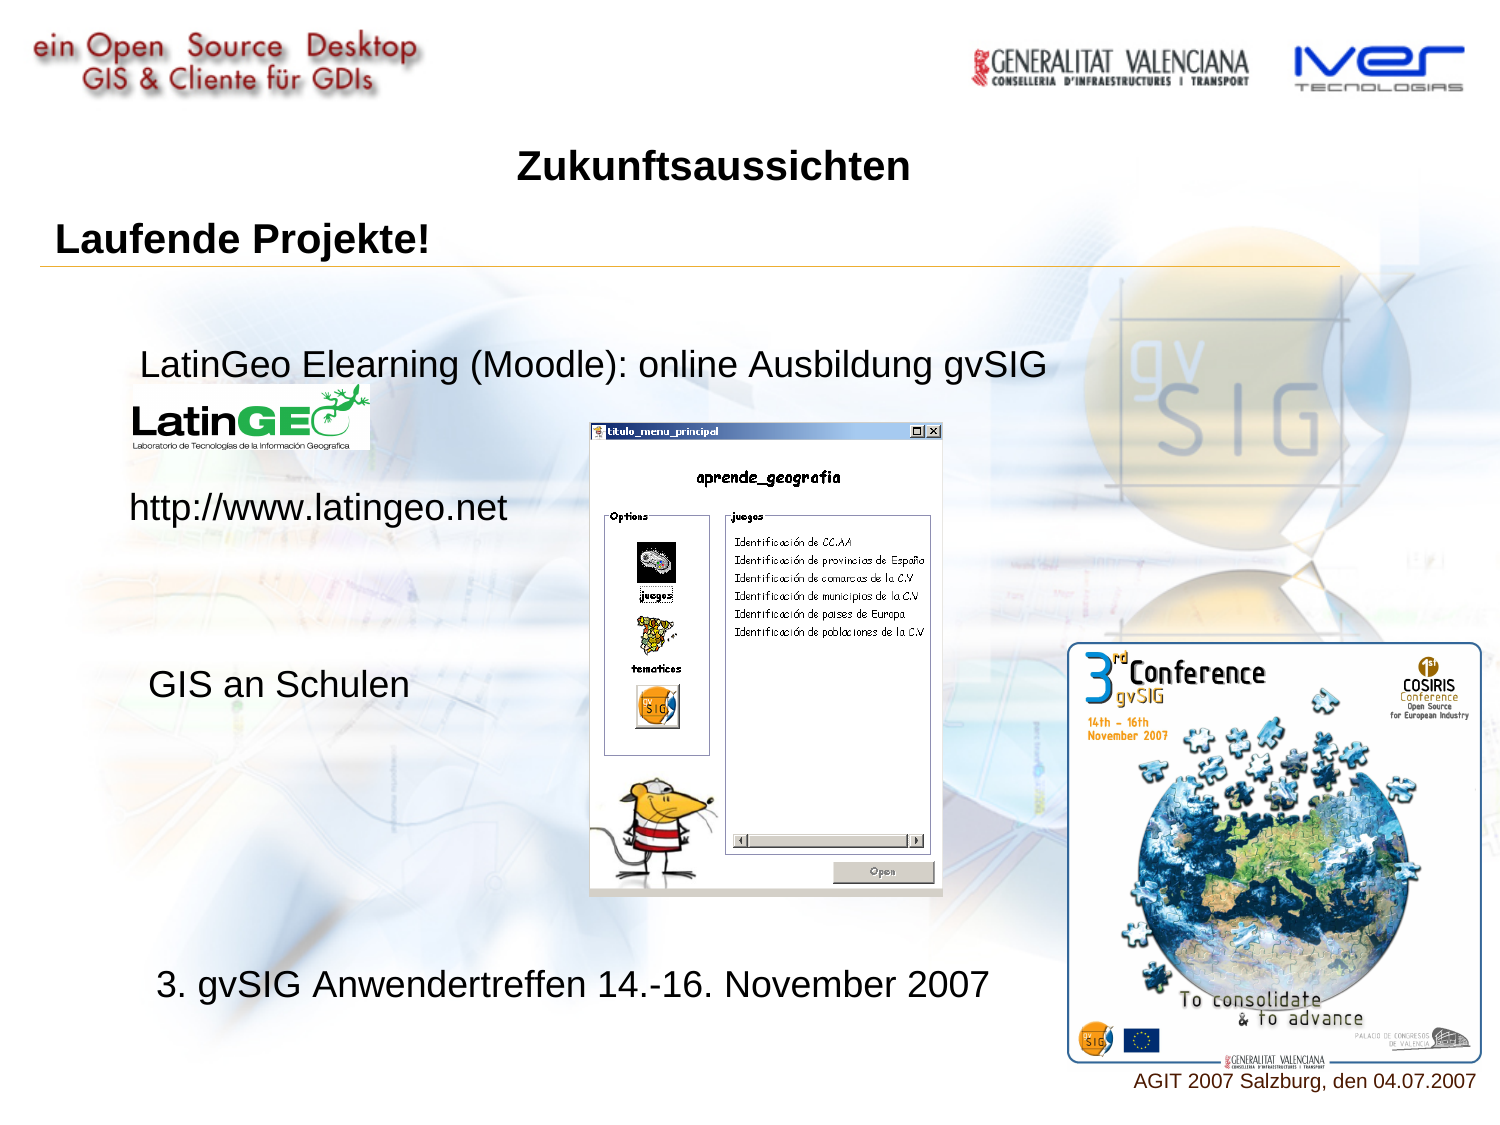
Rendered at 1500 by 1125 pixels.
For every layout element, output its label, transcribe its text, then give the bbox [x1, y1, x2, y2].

text_box Laufende Projekte! [40, 210, 1169, 274]
text_box Zukunftsaussichten [0, 137, 1429, 203]
text_box LatinGeo Elearning (Moodle): online Ausbildung gvSIG http://www.latingeo.net [129, 322, 1144, 509]
text_box GIS an Schulen [137, 642, 569, 685]
picture [0, 5, 1500, 1125]
text_box AGIT 2007 Salzburg, den 04.07.2007 [1133, 1072, 1478, 1094]
text_box 3. gvSIG Anwendertreffen 14.-16. November 2007 [135, 942, 1150, 985]
